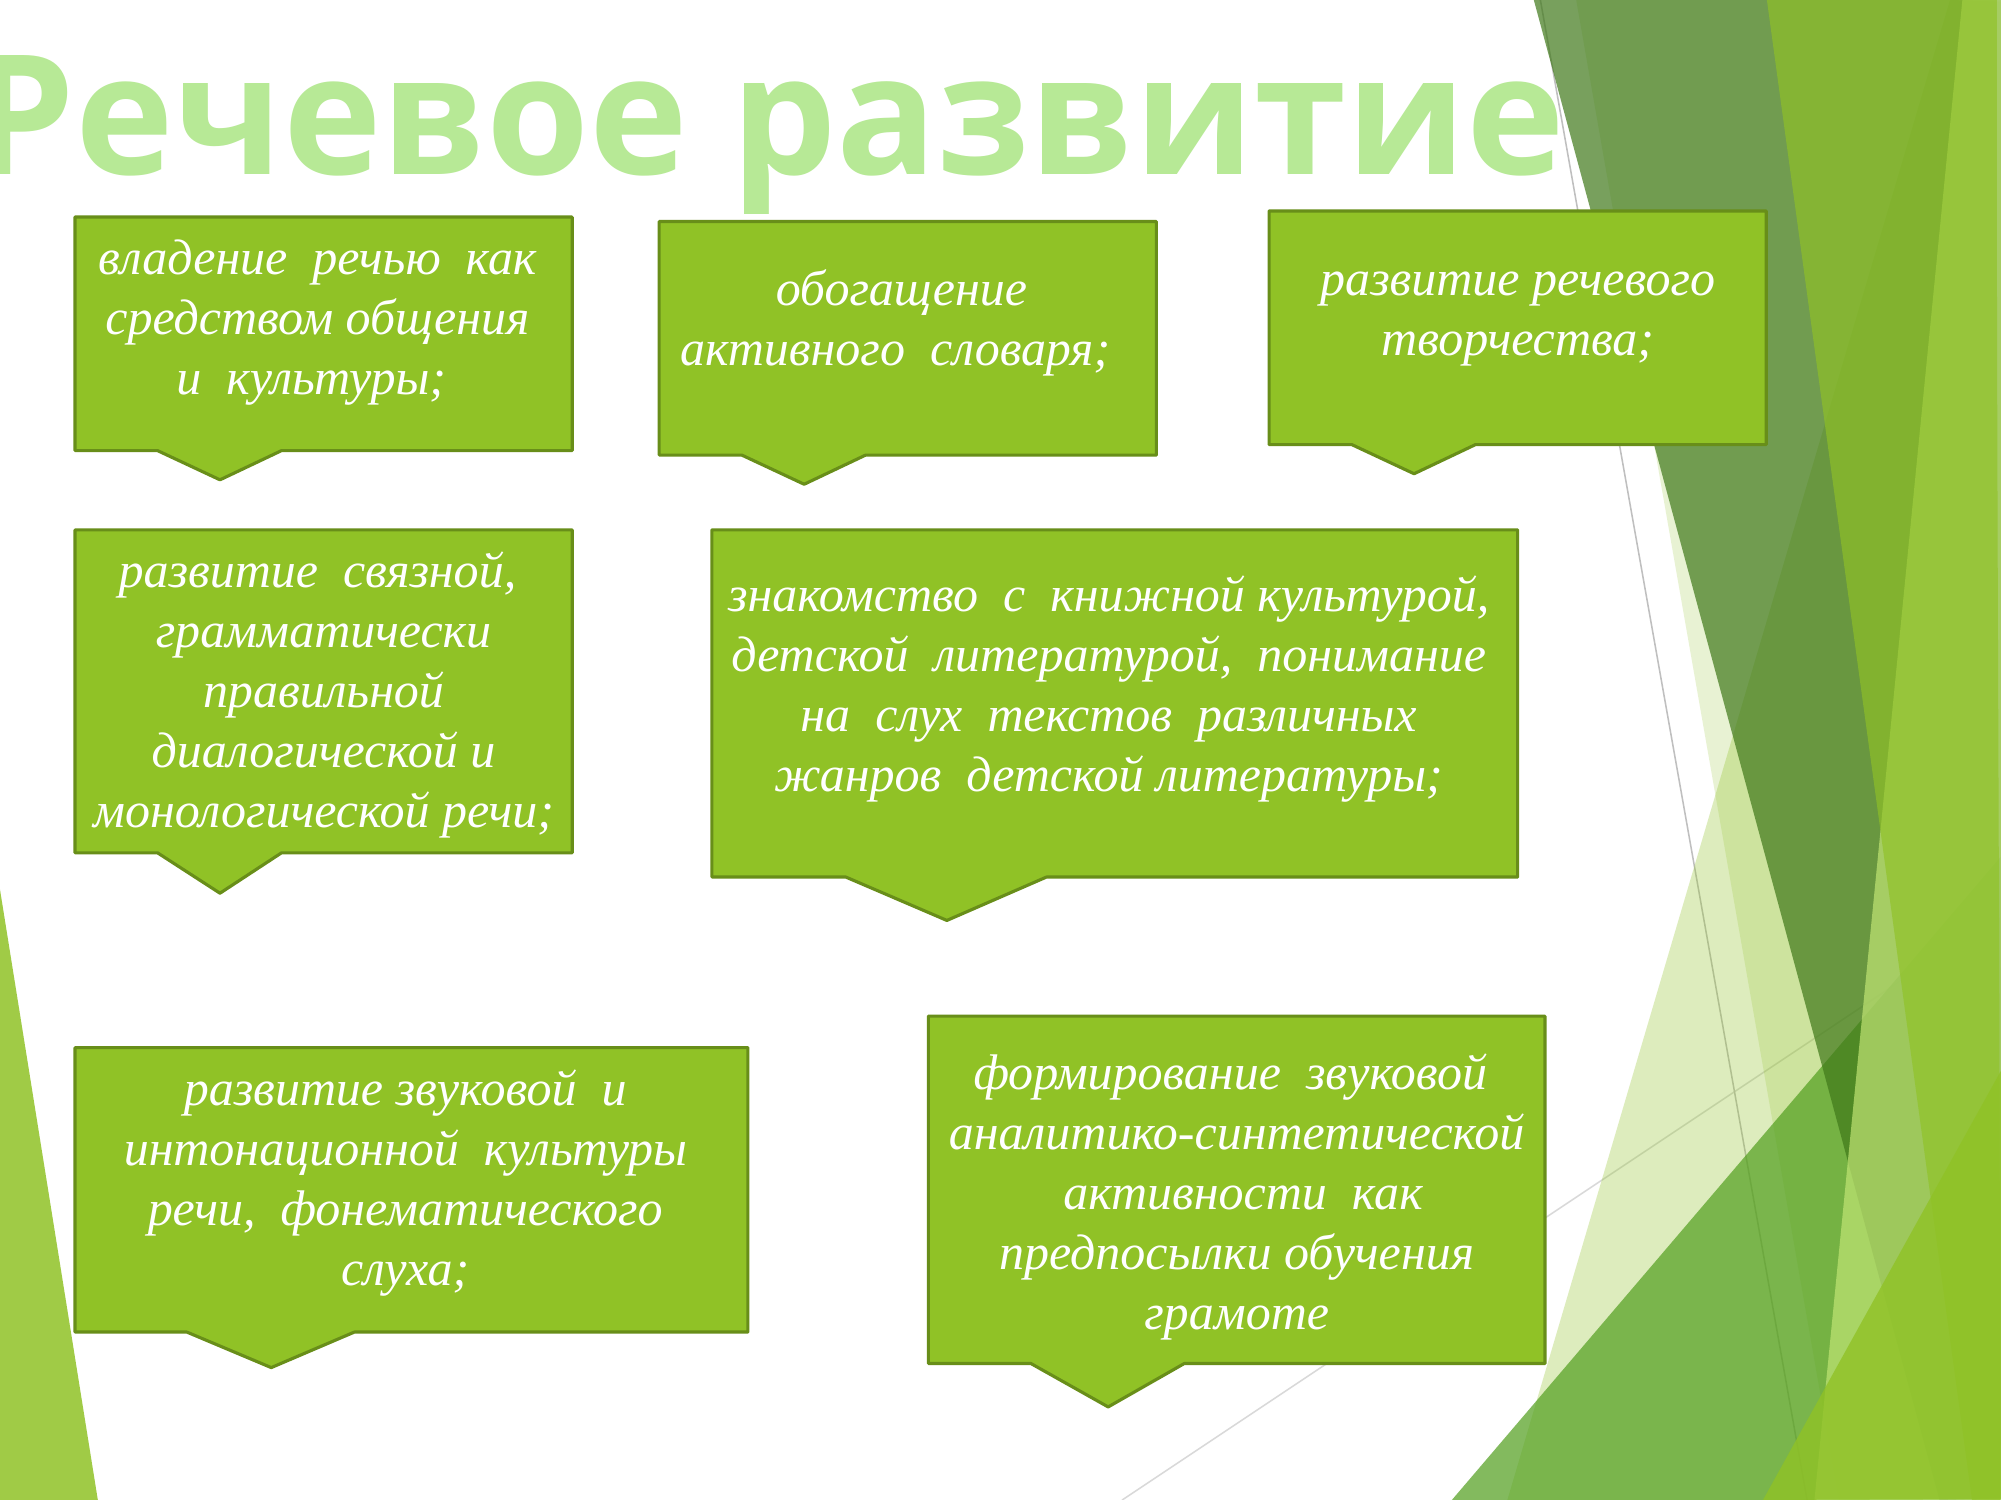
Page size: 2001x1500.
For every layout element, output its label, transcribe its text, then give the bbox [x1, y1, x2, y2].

text_box Речевое развитие [10, 76, 42, 111]
text_box формирование звуковой аналитико-синтетической активности как предпосылки обучения грамоте [928, 1016, 1546, 1407]
text_box развитие звуковой и интонационной культуры речи, фонематического слуха; [75, 1047, 748, 1368]
text_box развитие связной, грамматически правильной диалогической и монологической речи; [75, 529, 573, 894]
text_box владение речью как средством общения и культуры; [75, 217, 573, 480]
text_box развитие речевого творчества; [1269, 210, 1767, 474]
text_box знакомство с книжной культурой, детской литературой, понимание на слух текстов различных жанров детской литературы; [711, 529, 1518, 921]
text_box Речевое развитие [0, 0, 1581, 215]
text_box обогащение активного словаря; [659, 221, 1157, 485]
